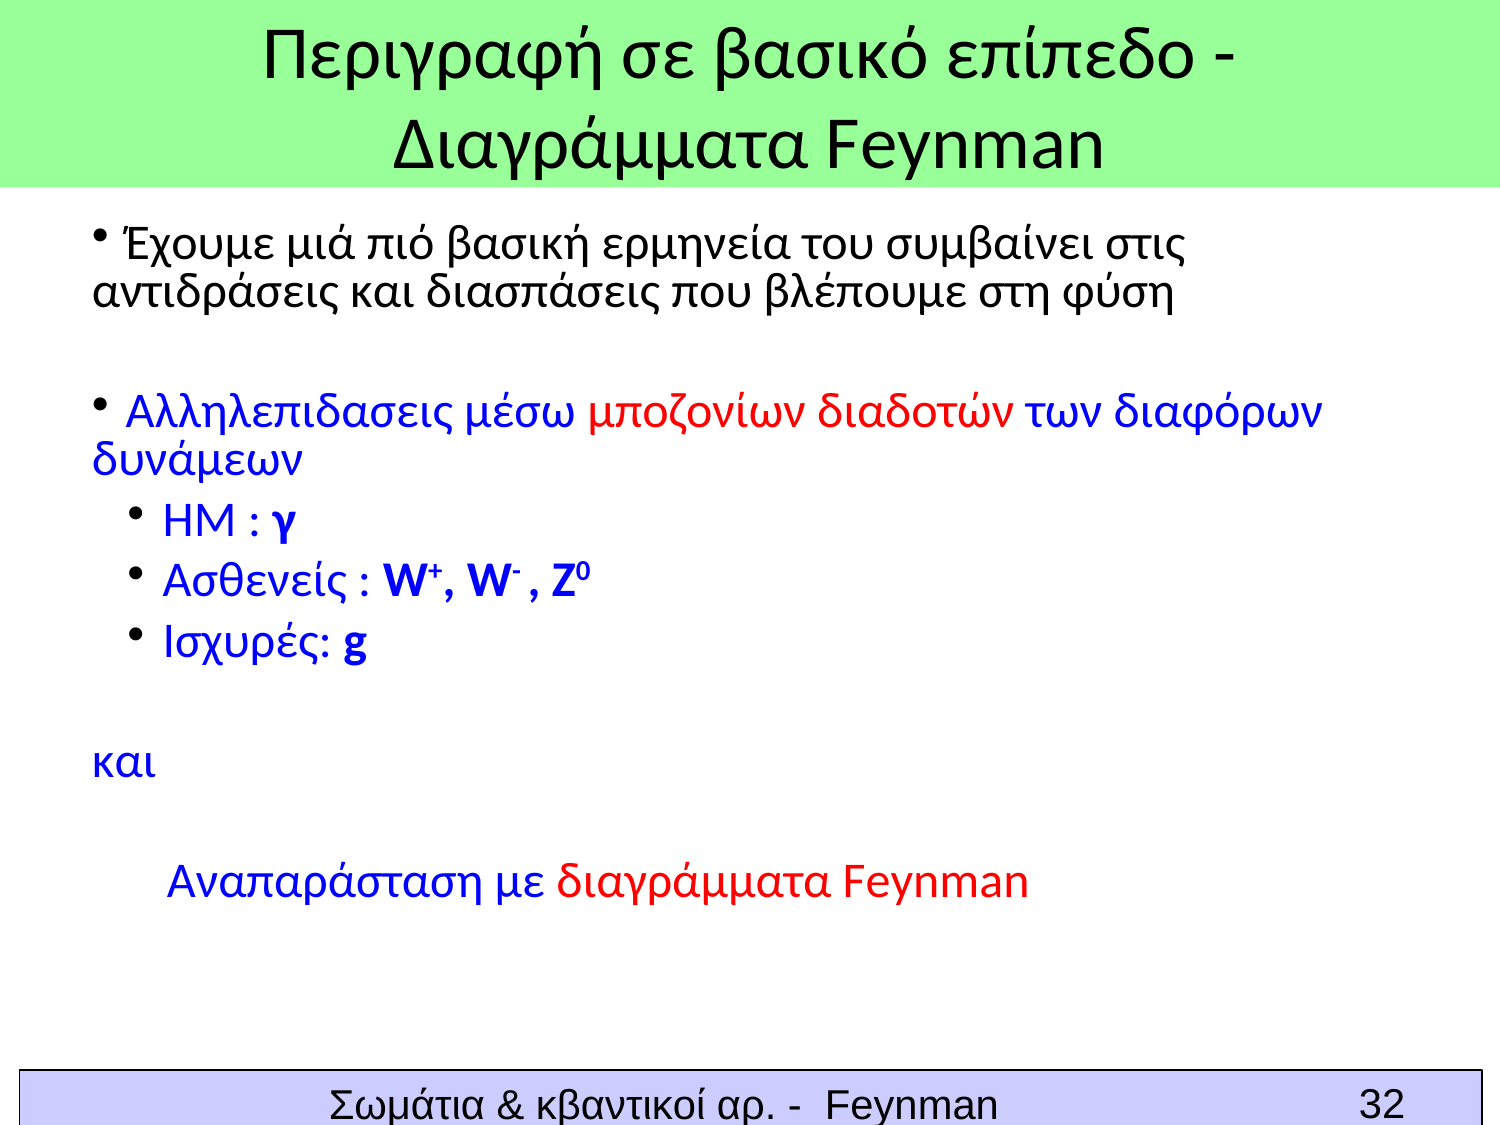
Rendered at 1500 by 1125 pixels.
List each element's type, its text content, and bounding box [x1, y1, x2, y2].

text_box Έχουμε μιά πιό βασική ερμηνεία του συμβαίνει στις αντιδράσεις και διασπάσεις που βλέπουμε στη φύση Αλληλεπιδασεις μέσω μποζονίων διαδοτών των διαφόρων δυνάμεων ΗΜ : γ Ασθενείς : W+, W- , Z0 Iσχυρές: g και Αναπαράσταση με διαγράμματα Feynman [76, 213, 1427, 956]
text_box Περιγραφή σε βασικό επίπεδο - Διαγράμματα Feynman [0, 0, 1500, 188]
